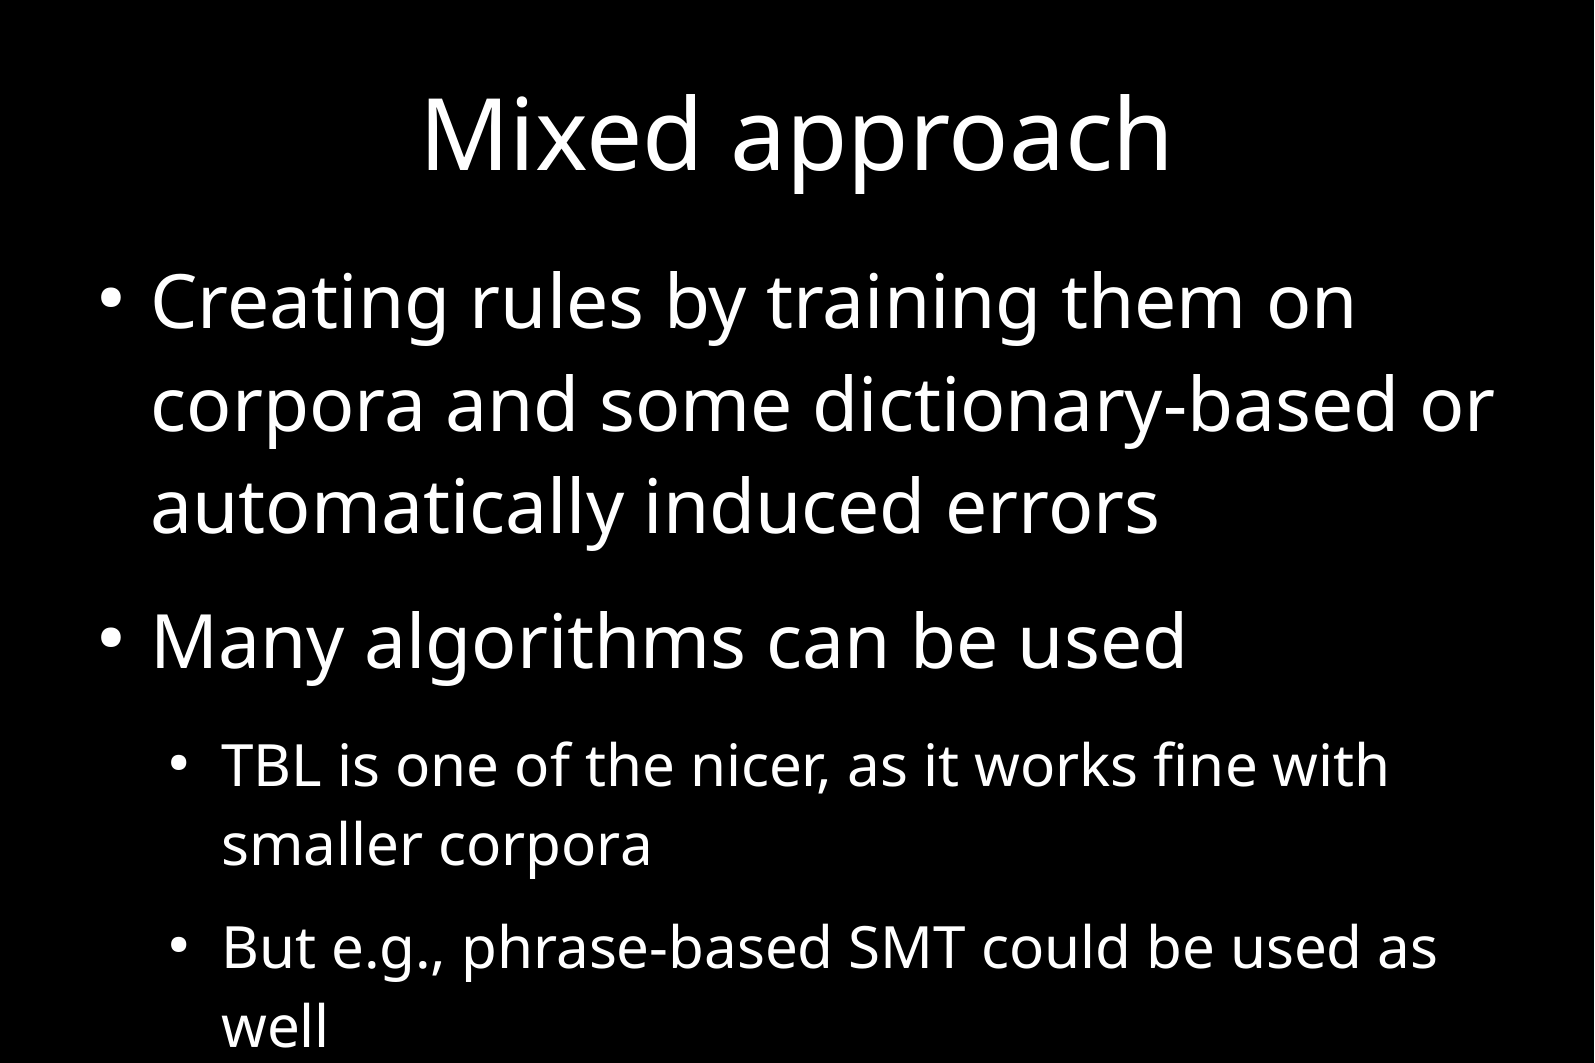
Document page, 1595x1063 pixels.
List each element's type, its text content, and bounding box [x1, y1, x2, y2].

title Mixed approach [79, 49, 1515, 213]
list Creating rules by training them on corpora and some dictionary-based or automatically induced errors Many algorithms can be used TBL is one of the nicer, as it works fine with smaller corpora But e.g., phrase-based SMT could be used as well [79, 248, 1515, 936]
